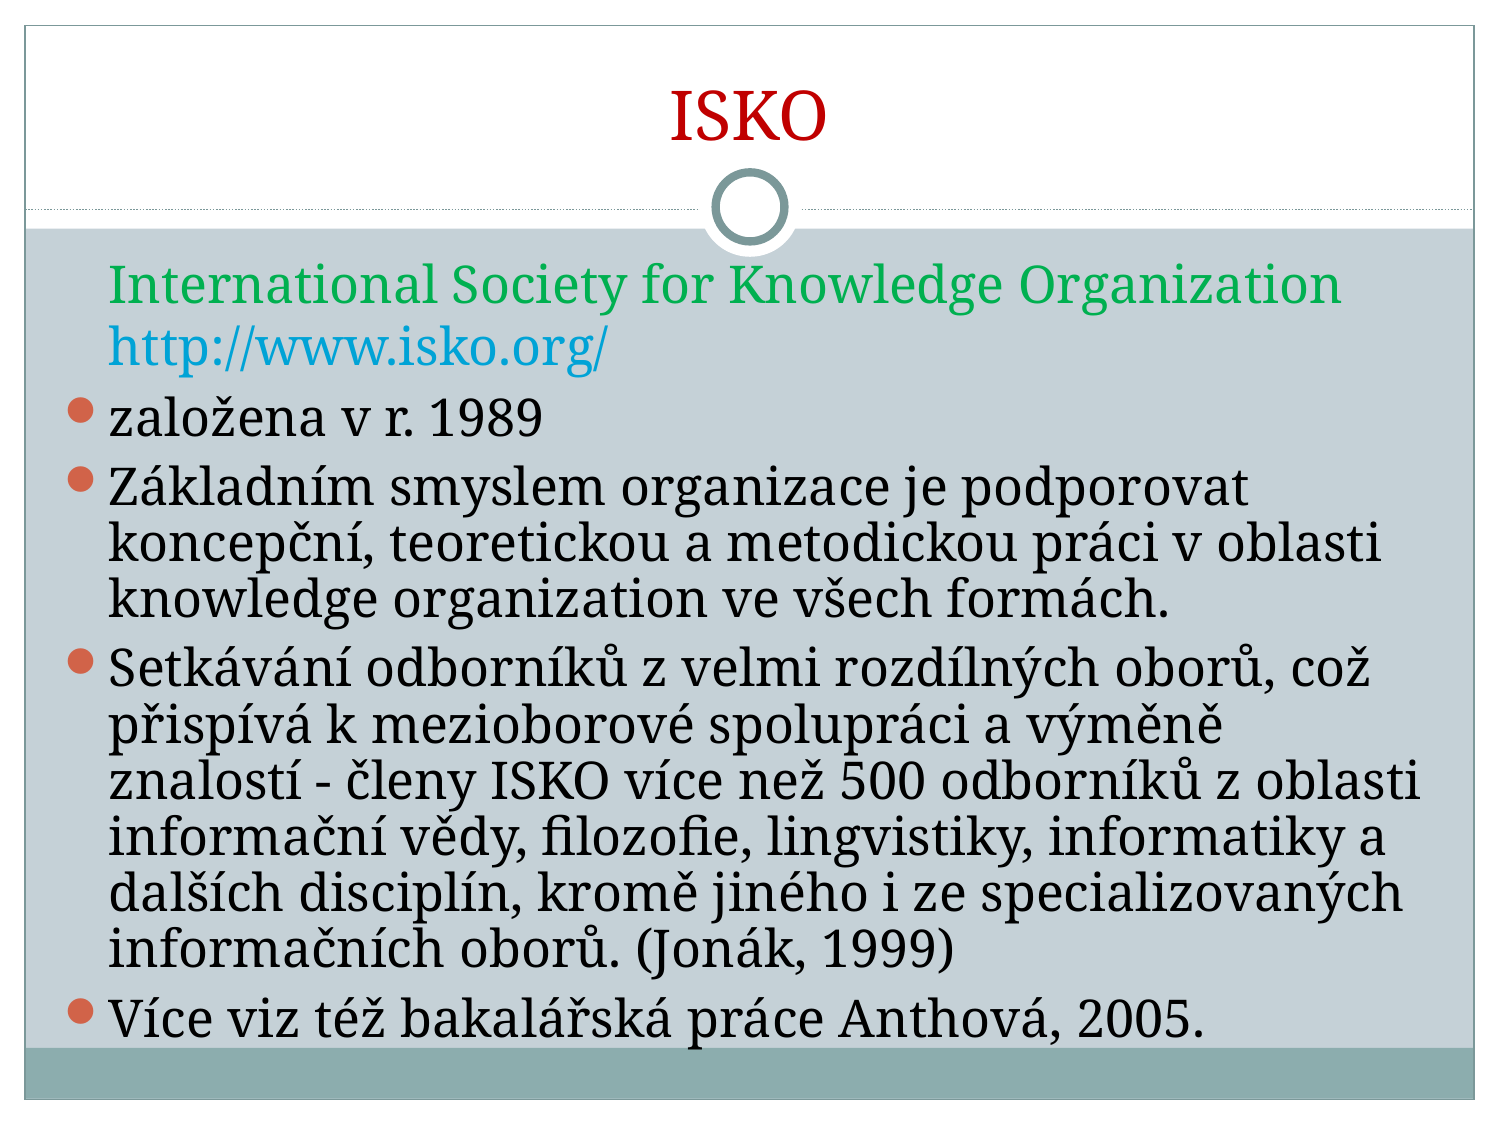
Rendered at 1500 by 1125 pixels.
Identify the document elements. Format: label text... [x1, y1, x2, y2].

list International Society for Knowledge Organization http://www.isko.org/ založena v r. 1989 Základním smyslem organizace je podporovat koncepční, teoretickou a metodickou práci v oblasti knowledge organization ve všech formách. Setkávání odborníků z velmi rozdílných oborů, což přispívá k mezioborové spolupráci a výměně znalostí - členy ISKO více než 500 odborníků z oblasti informační vědy, filozofie, lingvistiky, informatiky a dalších disciplín, kromě jiného i ze specializovaných informačních oborů. (Jonák, 1999) Více viz též bakalářská práce Anthová, 2005. [49, 250, 1445, 1049]
title ISKO [49, 37, 1450, 162]
